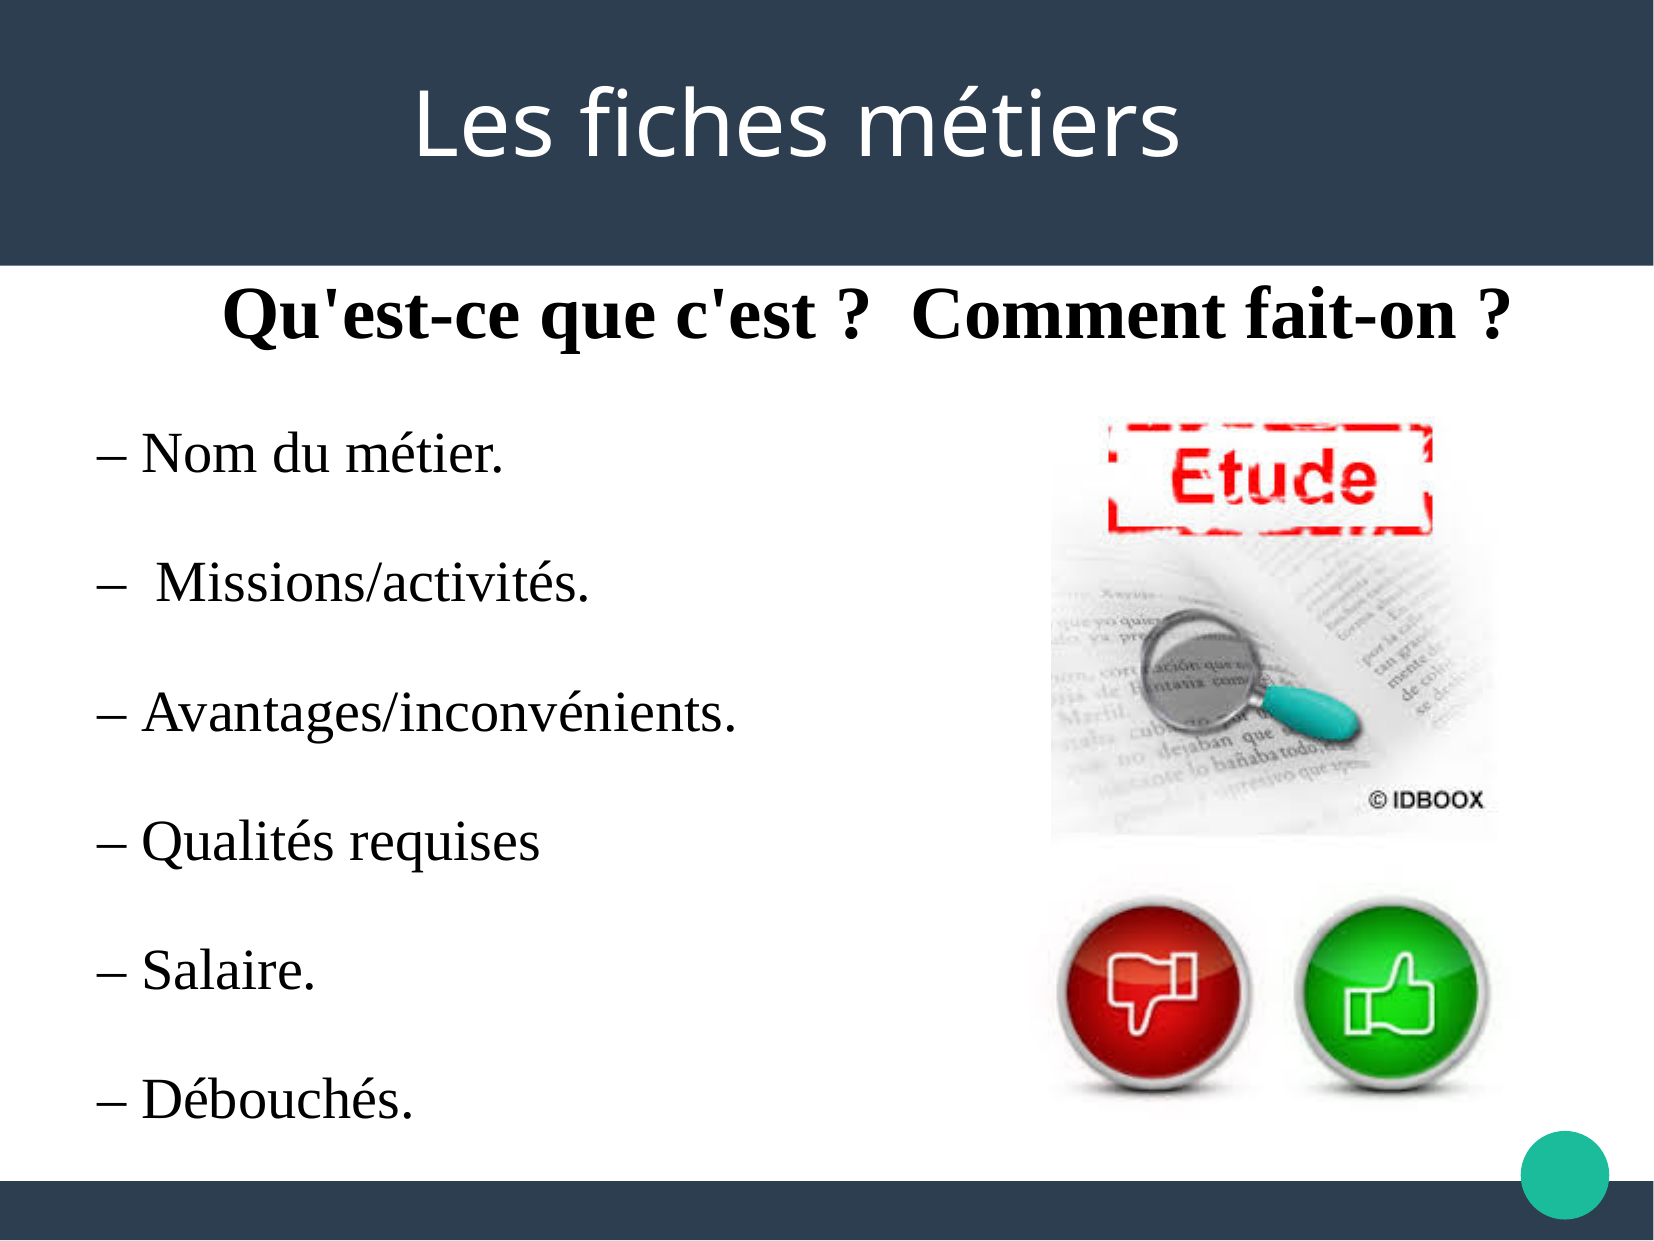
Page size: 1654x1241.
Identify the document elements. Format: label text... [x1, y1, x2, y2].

list Qu'est-ce que c'est ? Comment fait-on ? [23, 271, 1642, 378]
text_box – Nom du métier. – Missions/activités. – Avantages/inconvénients. – Qualités requises – Salaire. – Débouchés. [82, 413, 945, 1149]
text_box Les fiches métiers [23, 51, 1595, 211]
picture [1015, 401, 1519, 1134]
